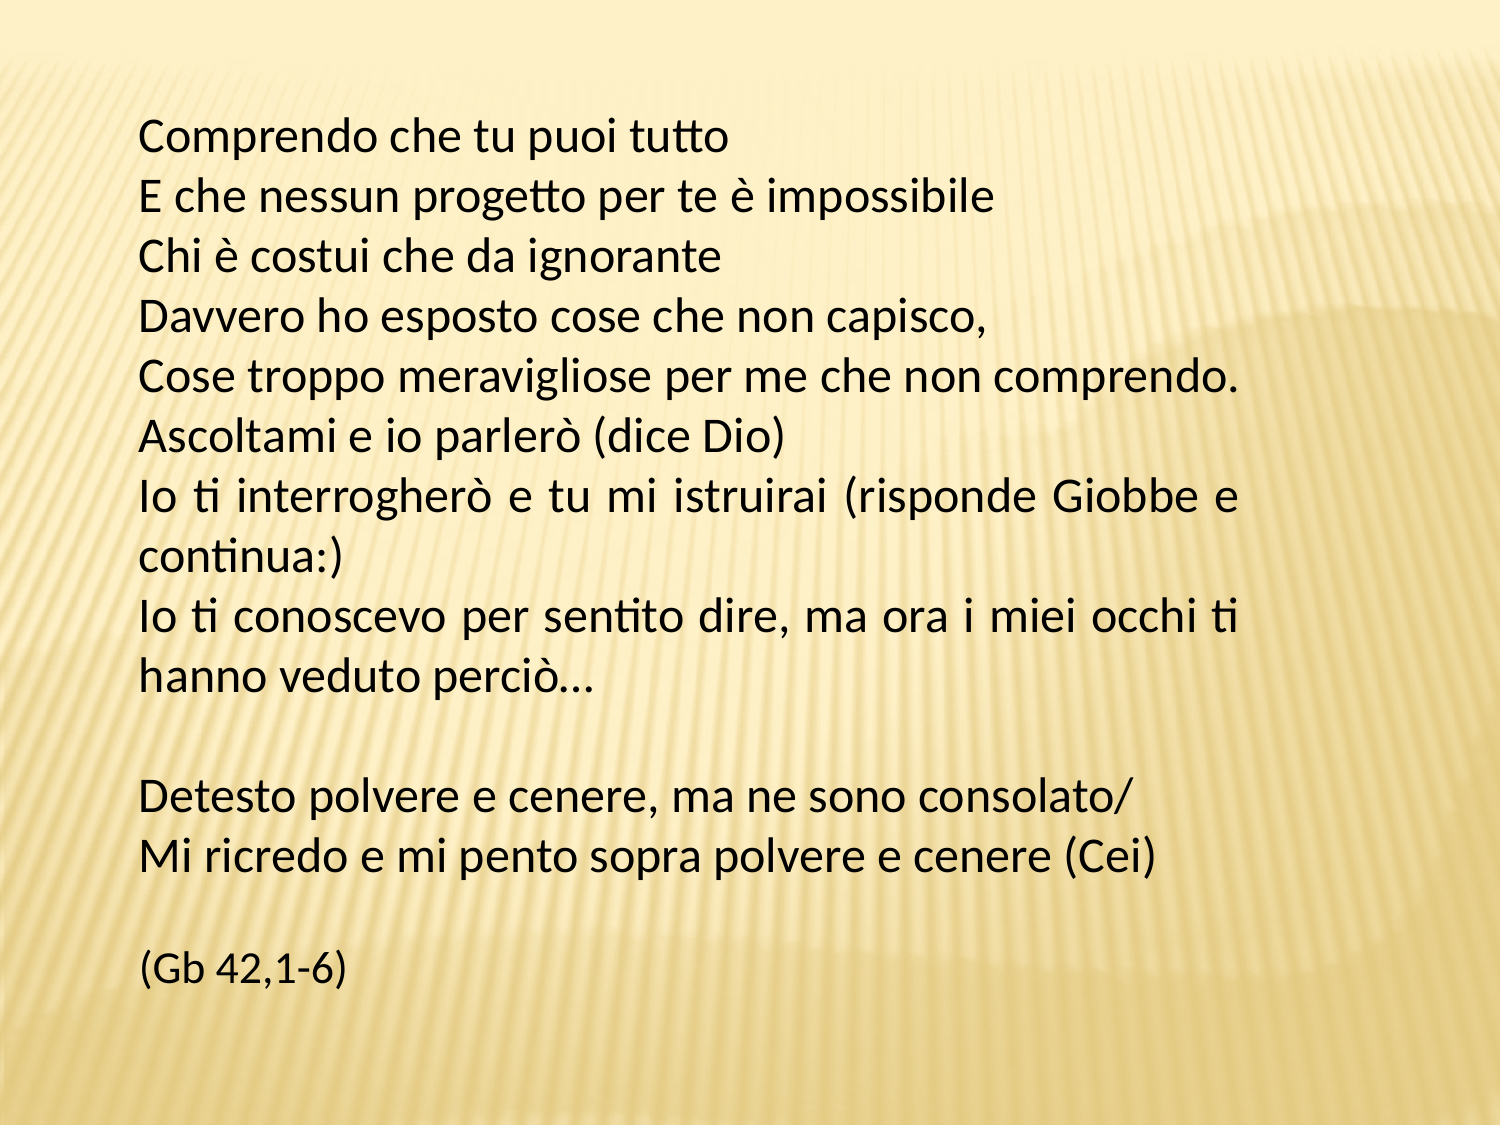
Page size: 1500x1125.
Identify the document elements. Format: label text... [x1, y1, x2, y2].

text_box Comprendo che tu puoi tutto E che nessun progetto per te è impossibile Chi è costui che da ignorante Davvero ho esposto cose che non capisco, Cose troppo meravigliose per me che non comprendo. Ascoltami e io parlerò (dice Dio) Io ti interrogherò e tu mi istruirai (risponde Giobbe e continua:) Io ti conoscevo per sentito dire, ma ora i miei occhi ti hanno veduto perciò… Detesto polvere e cenere, ma ne sono consolato/ Mi ricredo e mi pento sopra polvere e cenere (Cei) (Gb 42,1-6) [123, 95, 1331, 1010]
